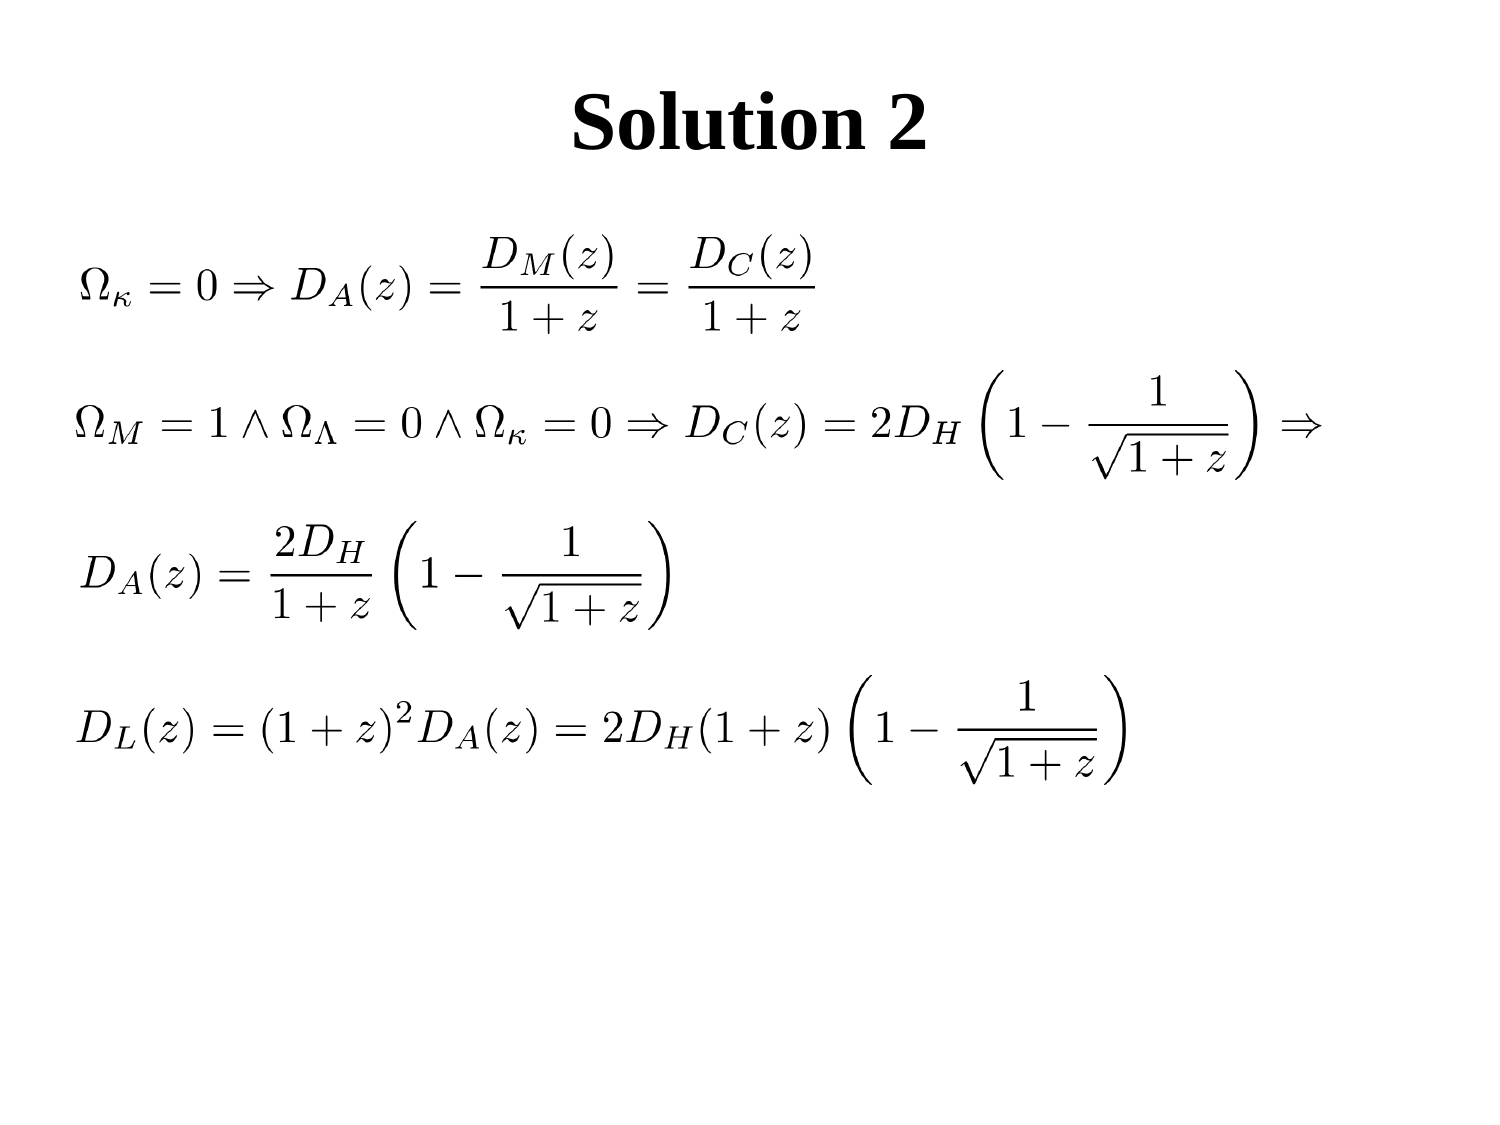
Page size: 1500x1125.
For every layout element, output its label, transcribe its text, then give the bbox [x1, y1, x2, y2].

picture [80, 234, 815, 335]
picture [76, 674, 1126, 785]
picture [80, 520, 670, 631]
picture [75, 370, 1322, 480]
title Solution 2 [75, 45, 1425, 188]
